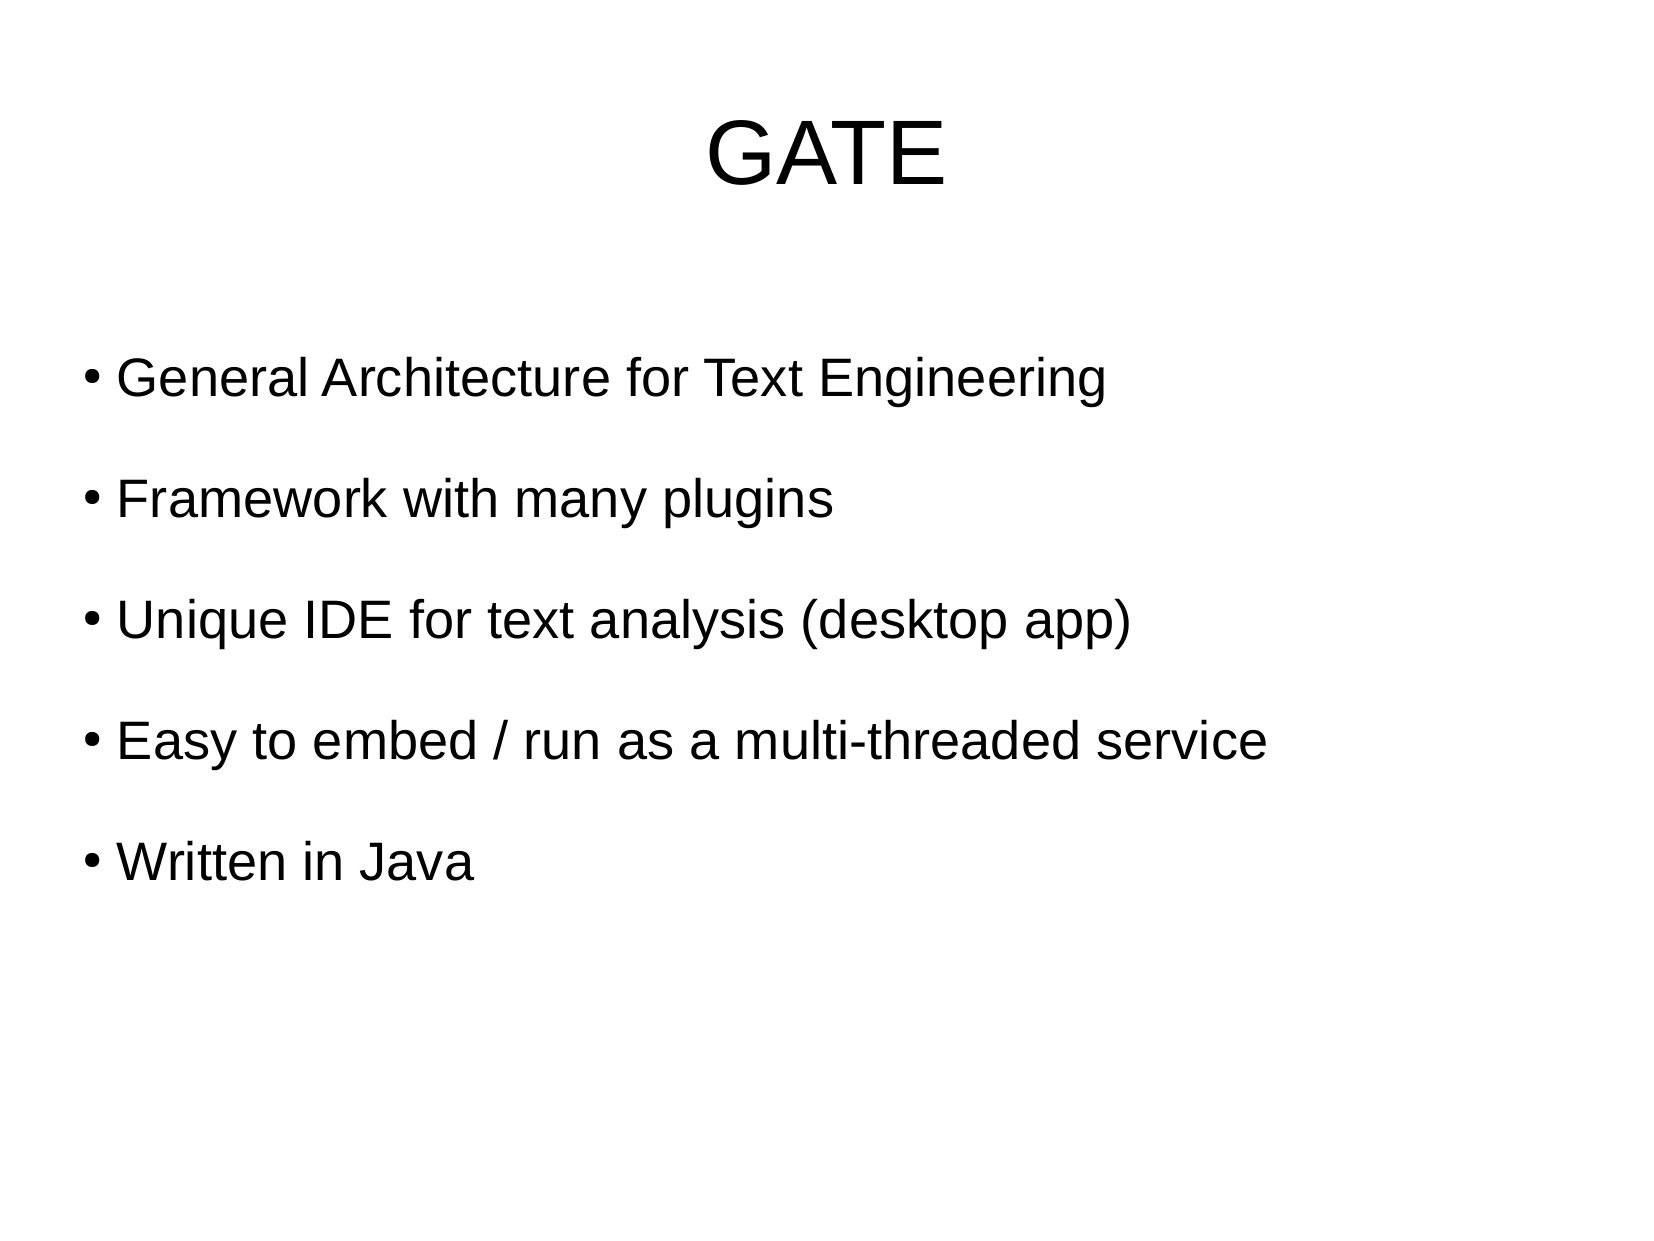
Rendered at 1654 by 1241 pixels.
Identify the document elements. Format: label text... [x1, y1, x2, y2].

subtitle General Architecture for Text Engineering Framework with many plugins Unique IDE for text analysis (desktop app) Easy to embed / run as a multi-threaded service Written in Java [82, 290, 1538, 1010]
title GATE [82, 49, 1571, 257]
